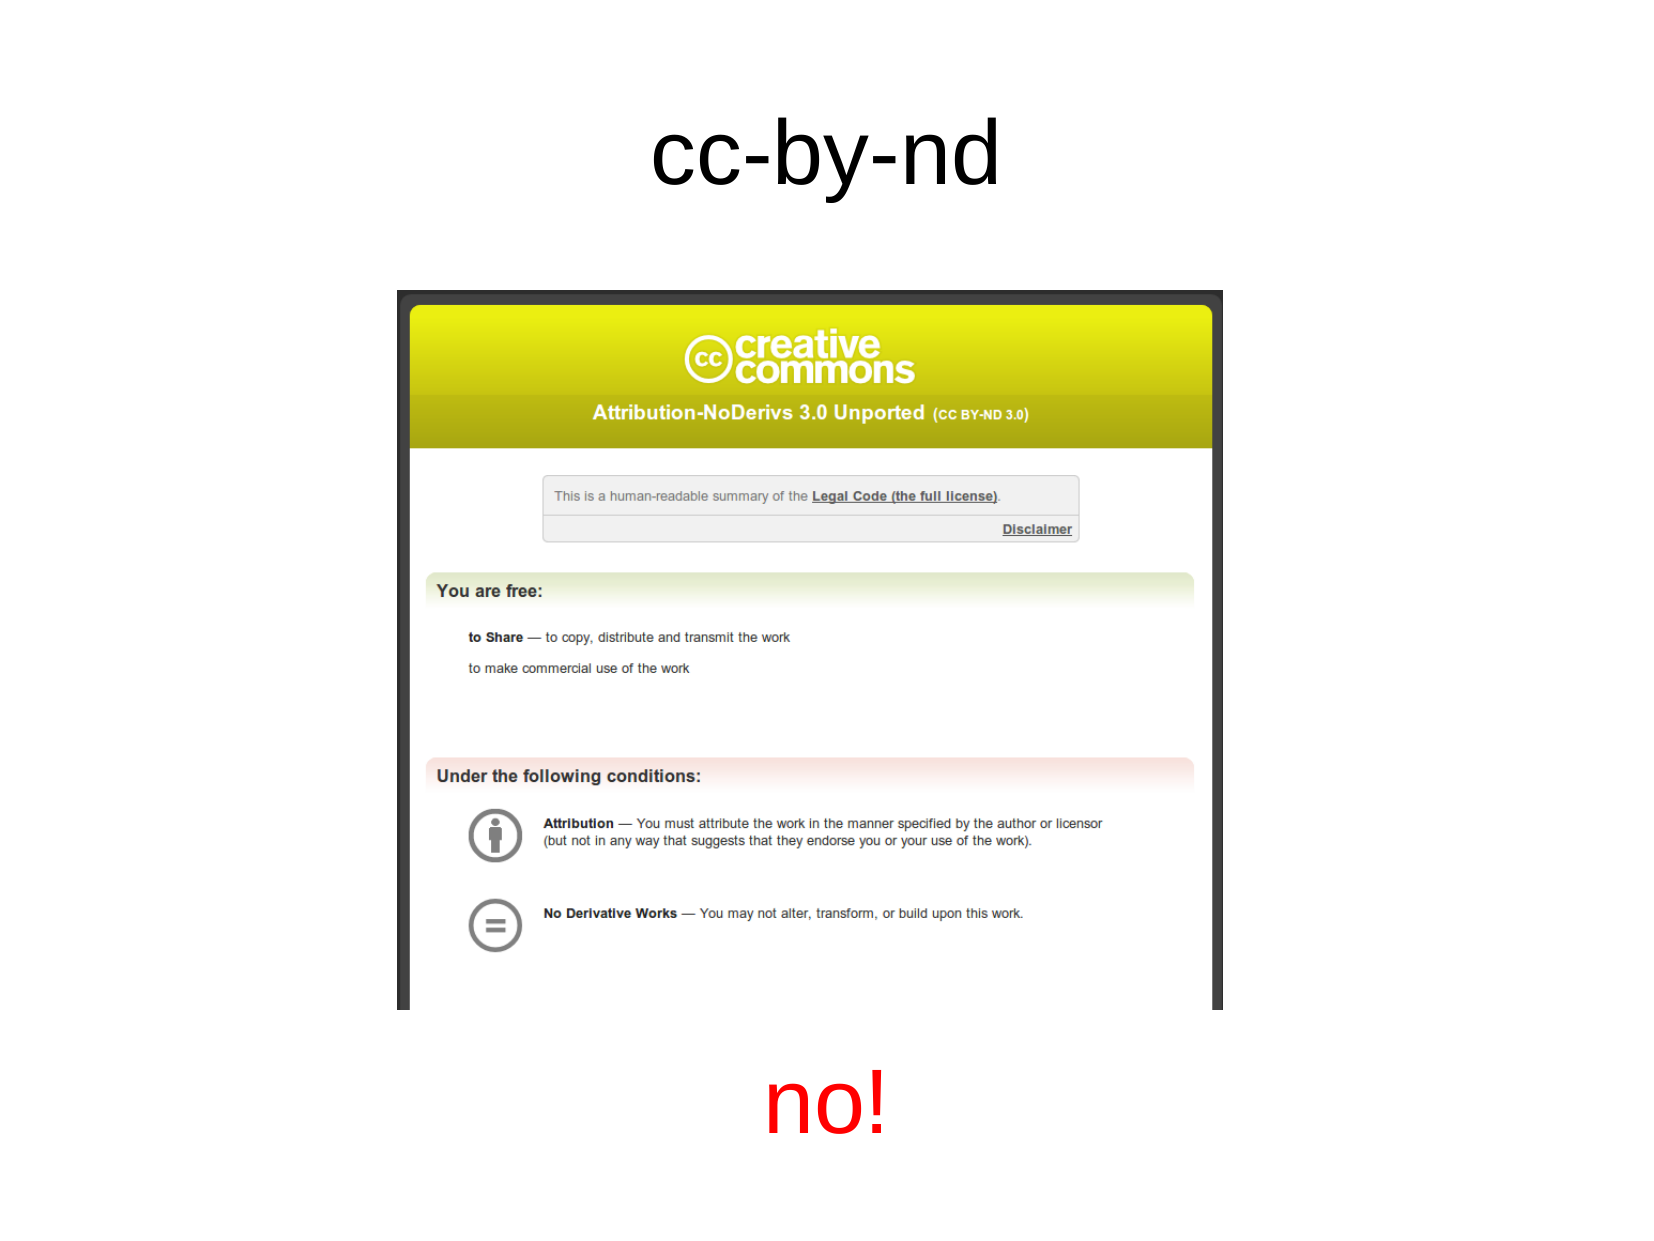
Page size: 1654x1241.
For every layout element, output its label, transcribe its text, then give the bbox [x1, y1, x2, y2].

title cc-by-nd [82, 49, 1571, 257]
text_box no! [748, 1050, 906, 1153]
picture [397, 290, 1223, 1010]
